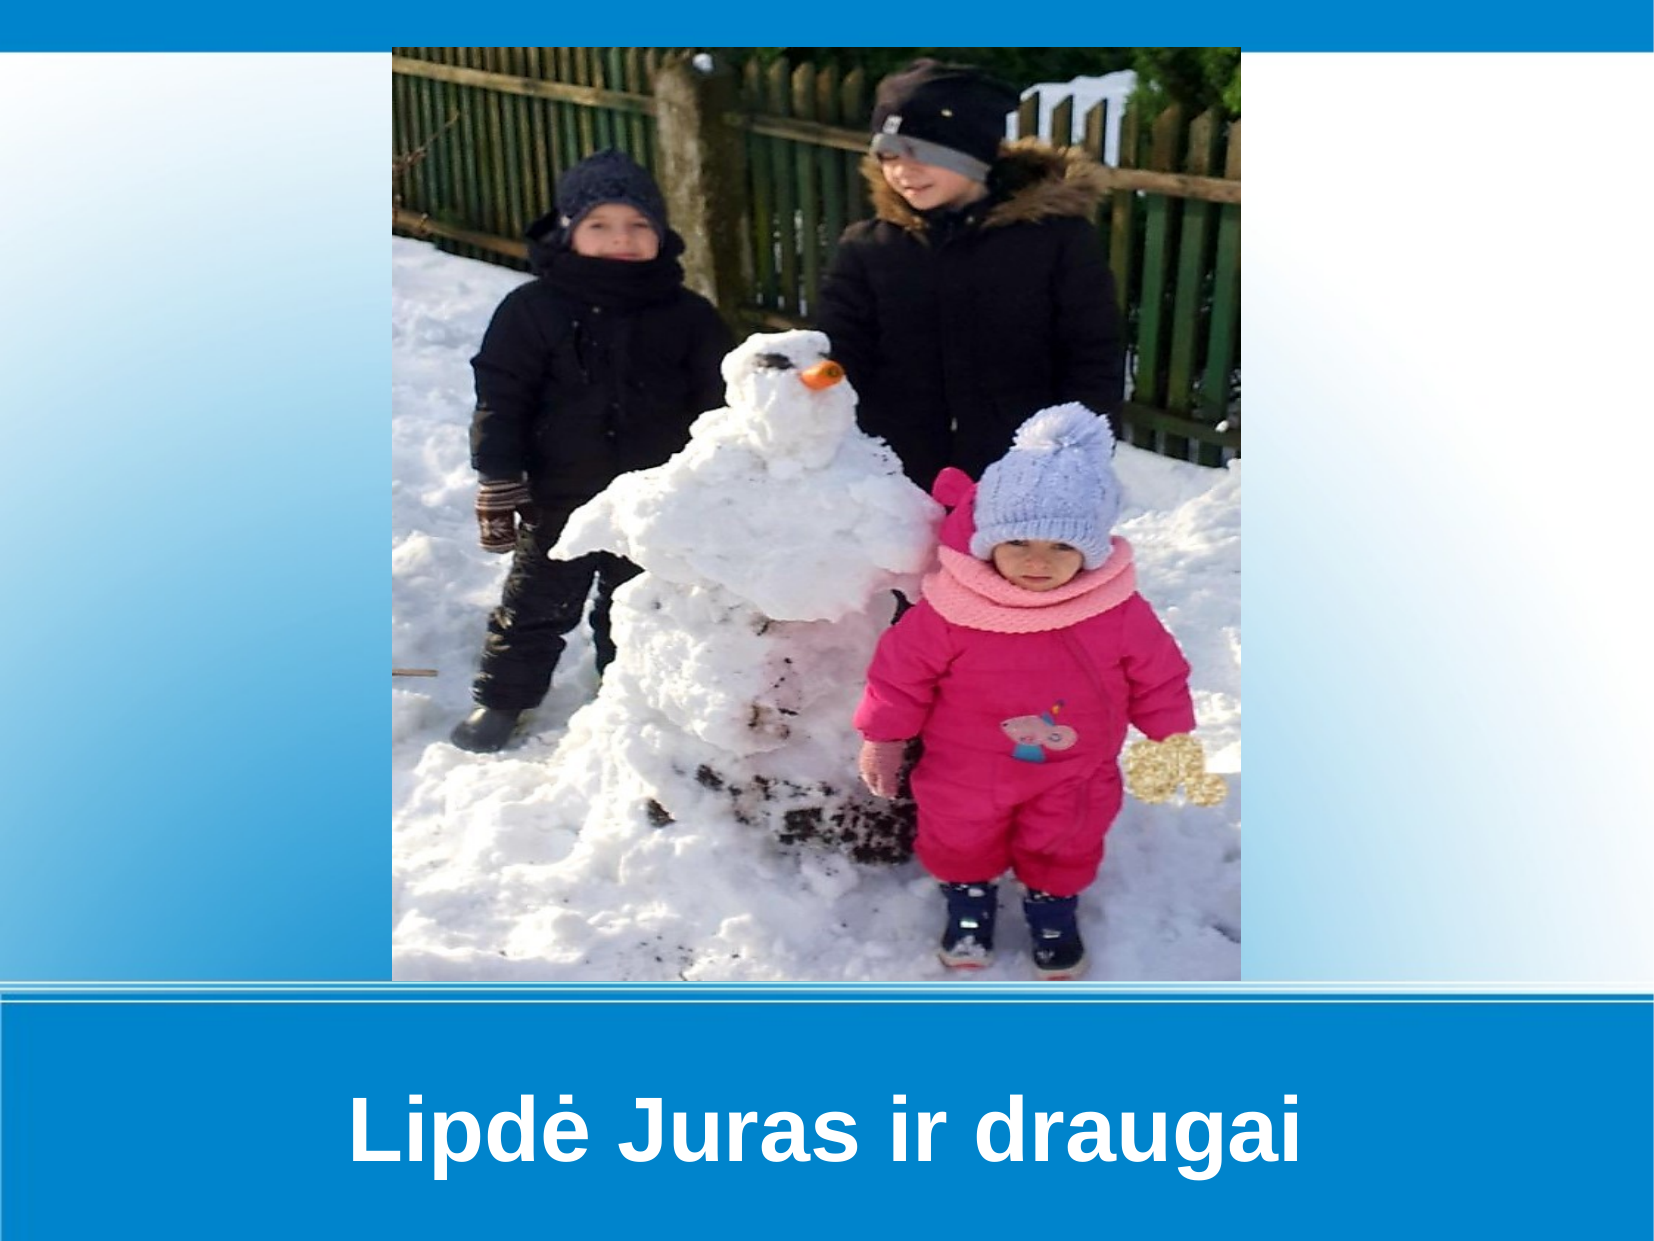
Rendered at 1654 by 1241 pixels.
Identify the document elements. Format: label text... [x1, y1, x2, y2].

title Lipdė Juras ir draugai [82, 1021, 1571, 1229]
picture [392, 47, 1241, 981]
